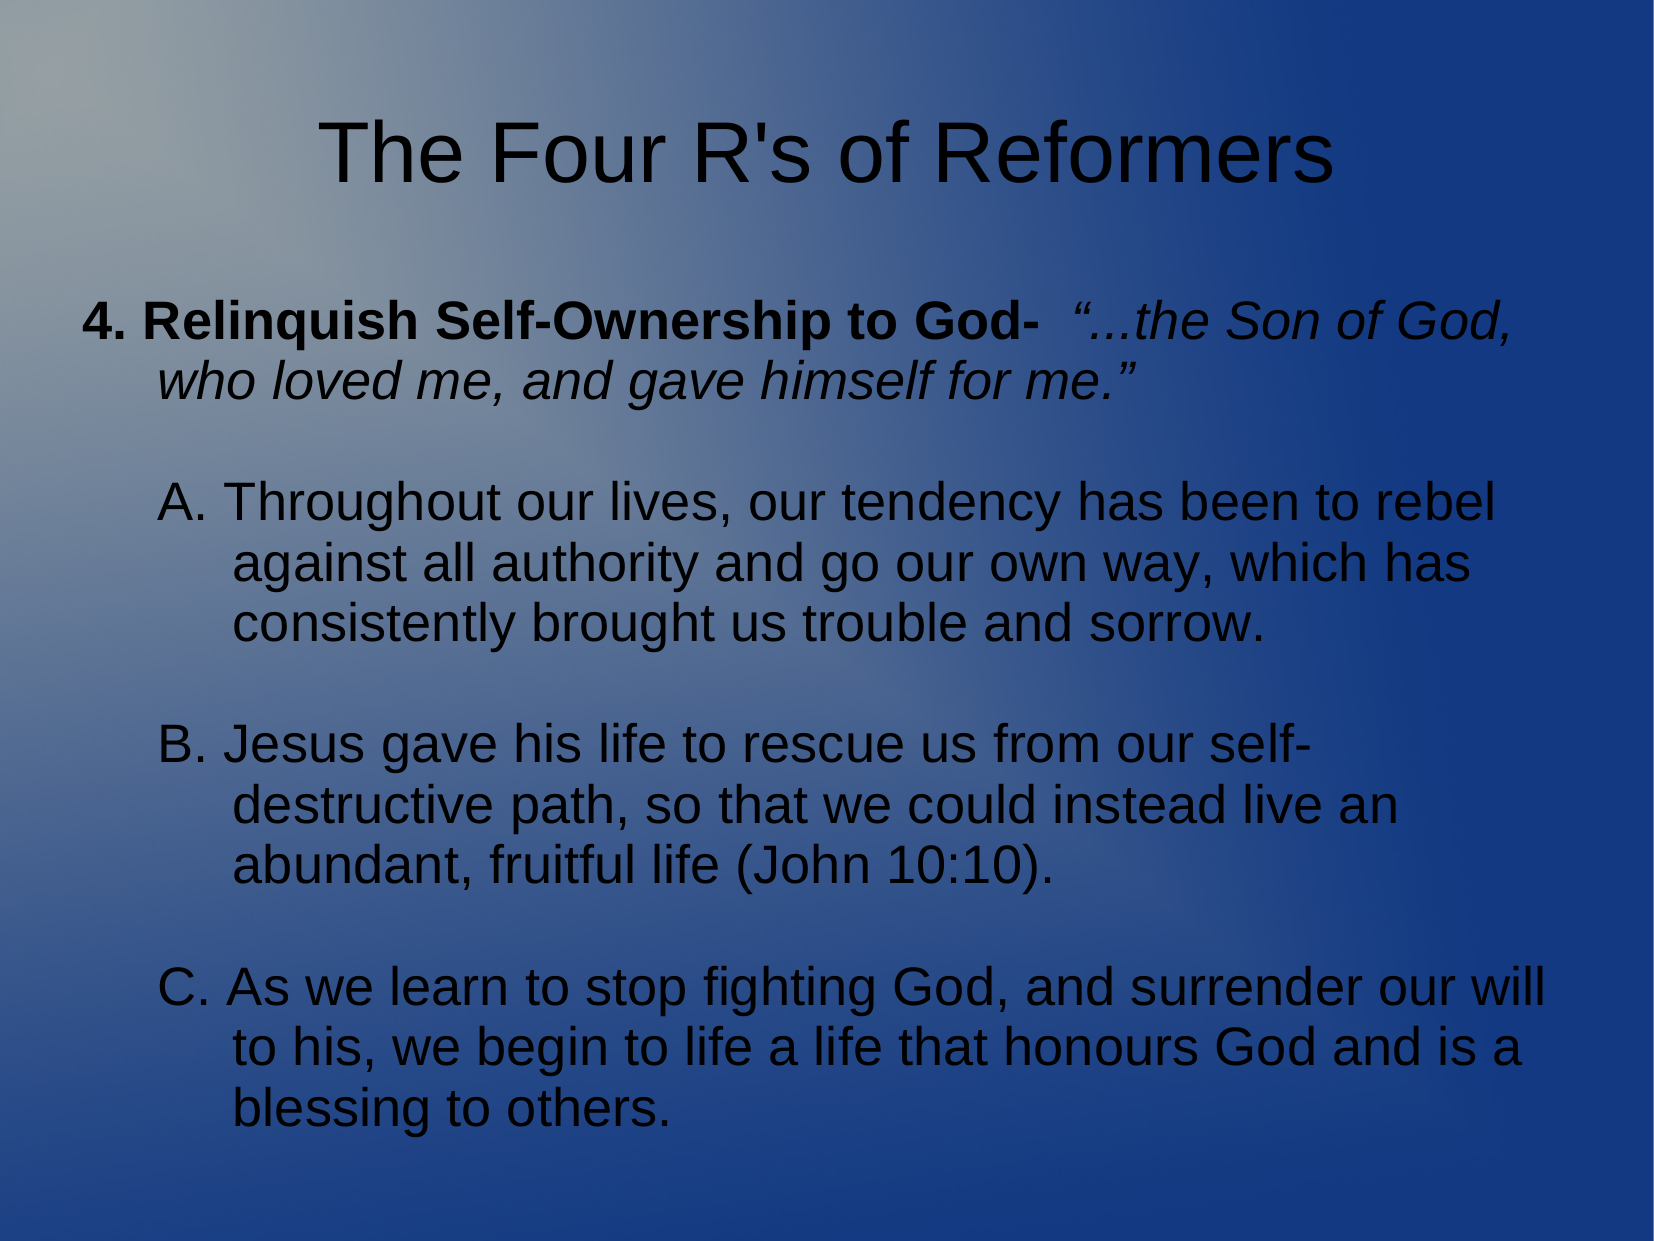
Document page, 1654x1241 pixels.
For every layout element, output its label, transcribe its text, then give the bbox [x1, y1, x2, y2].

picture [0, 0, 1654, 1241]
subtitle 4. Relinquish Self-Ownership to God- “...the Son of God, who loved me, and gave himself for me.” A. Throughout our lives, our tendency has been to rebel against all authority and go our own way, which has consistently brought us trouble and sorrow. B. Jesus gave his life to rescue us from our self- destructive path, so that we could instead live an abundant, fruitful life (John 10:10). C. As we learn to stop fighting God, and surrender our will to his, we begin to life a life that honours God and is a blessing to others. [82, 290, 1571, 1241]
title The Four R's of Reformers [82, 49, 1571, 257]
